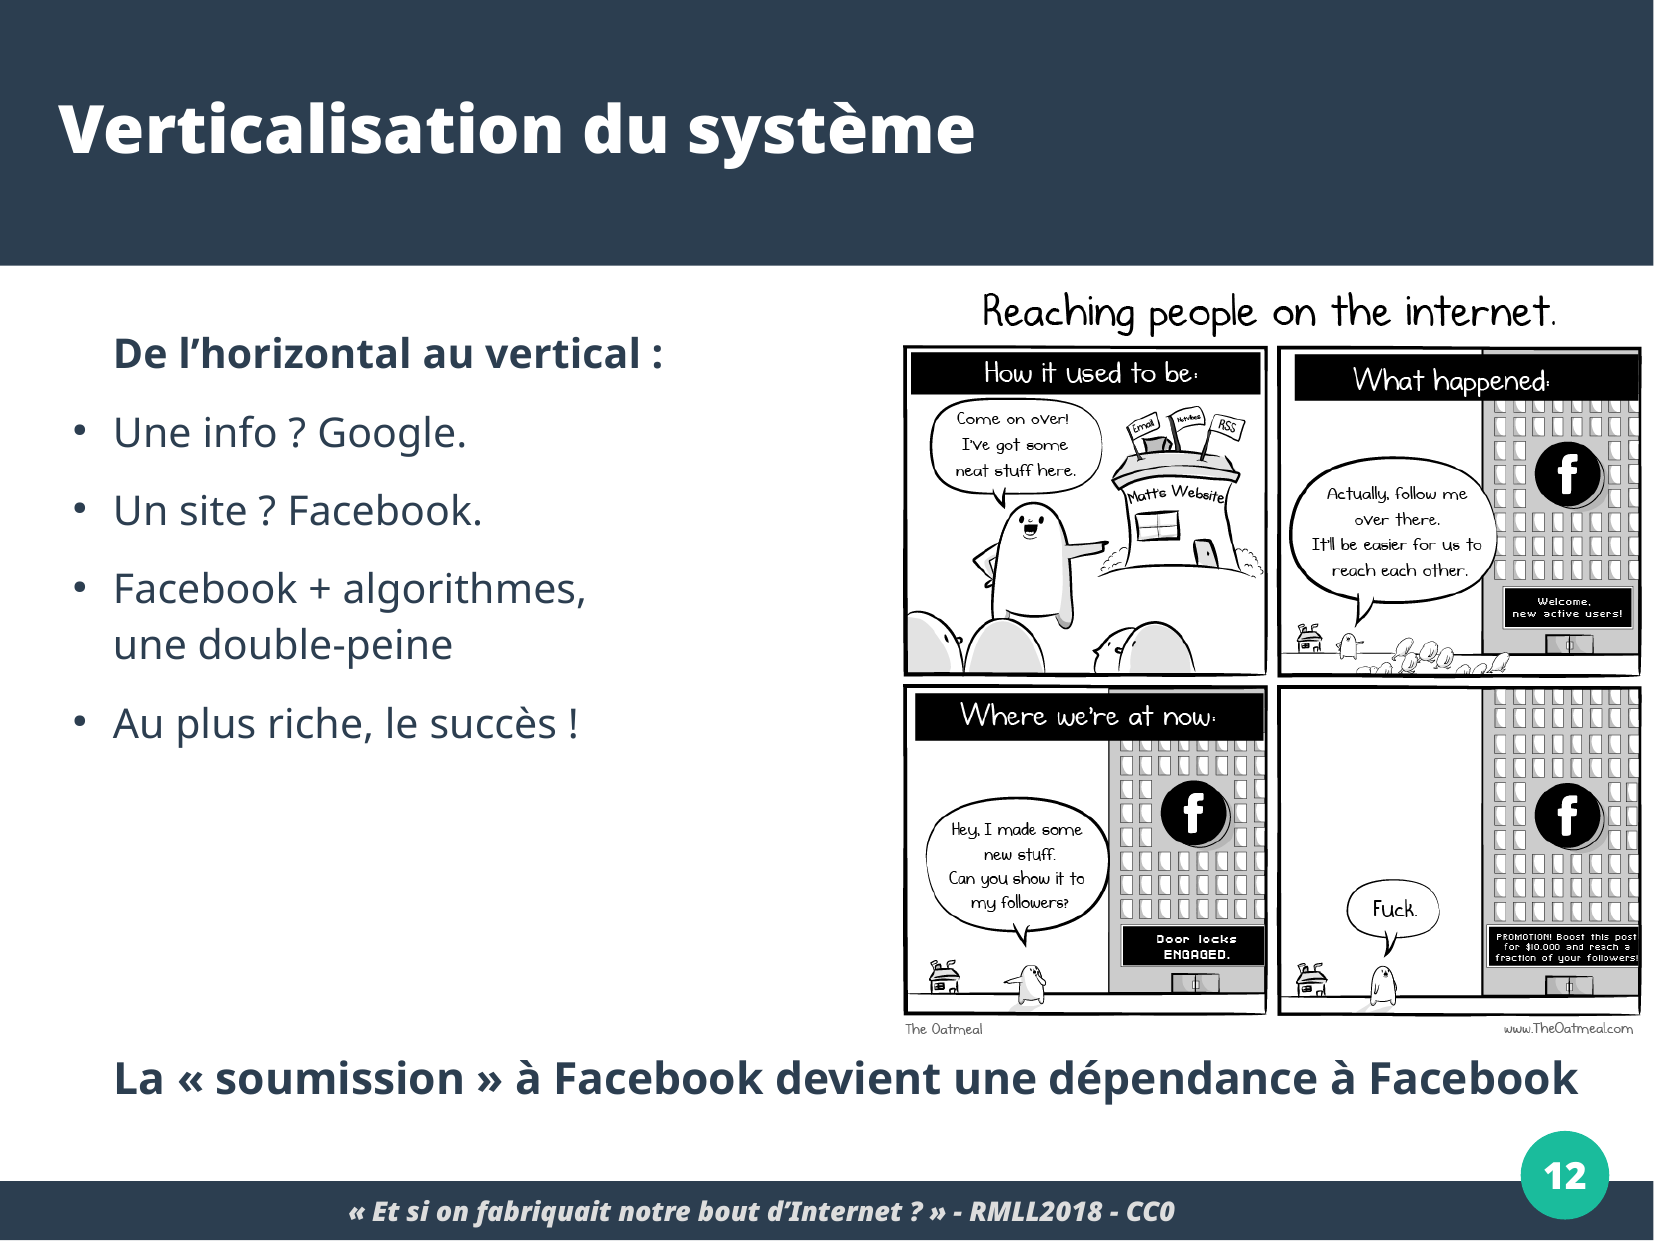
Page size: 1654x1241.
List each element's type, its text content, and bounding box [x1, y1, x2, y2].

title Verticalisation du système [59, 49, 1595, 207]
picture [885, 271, 1654, 1040]
list De l’horizontal au vertical : Une info ? Google. Un site ? Facebook. Facebook + algorithmes, une double-peine Au plus riche, le succès ! La « soumission » à Facebook devient une dépendance à Facebook [59, 324, 1595, 1170]
